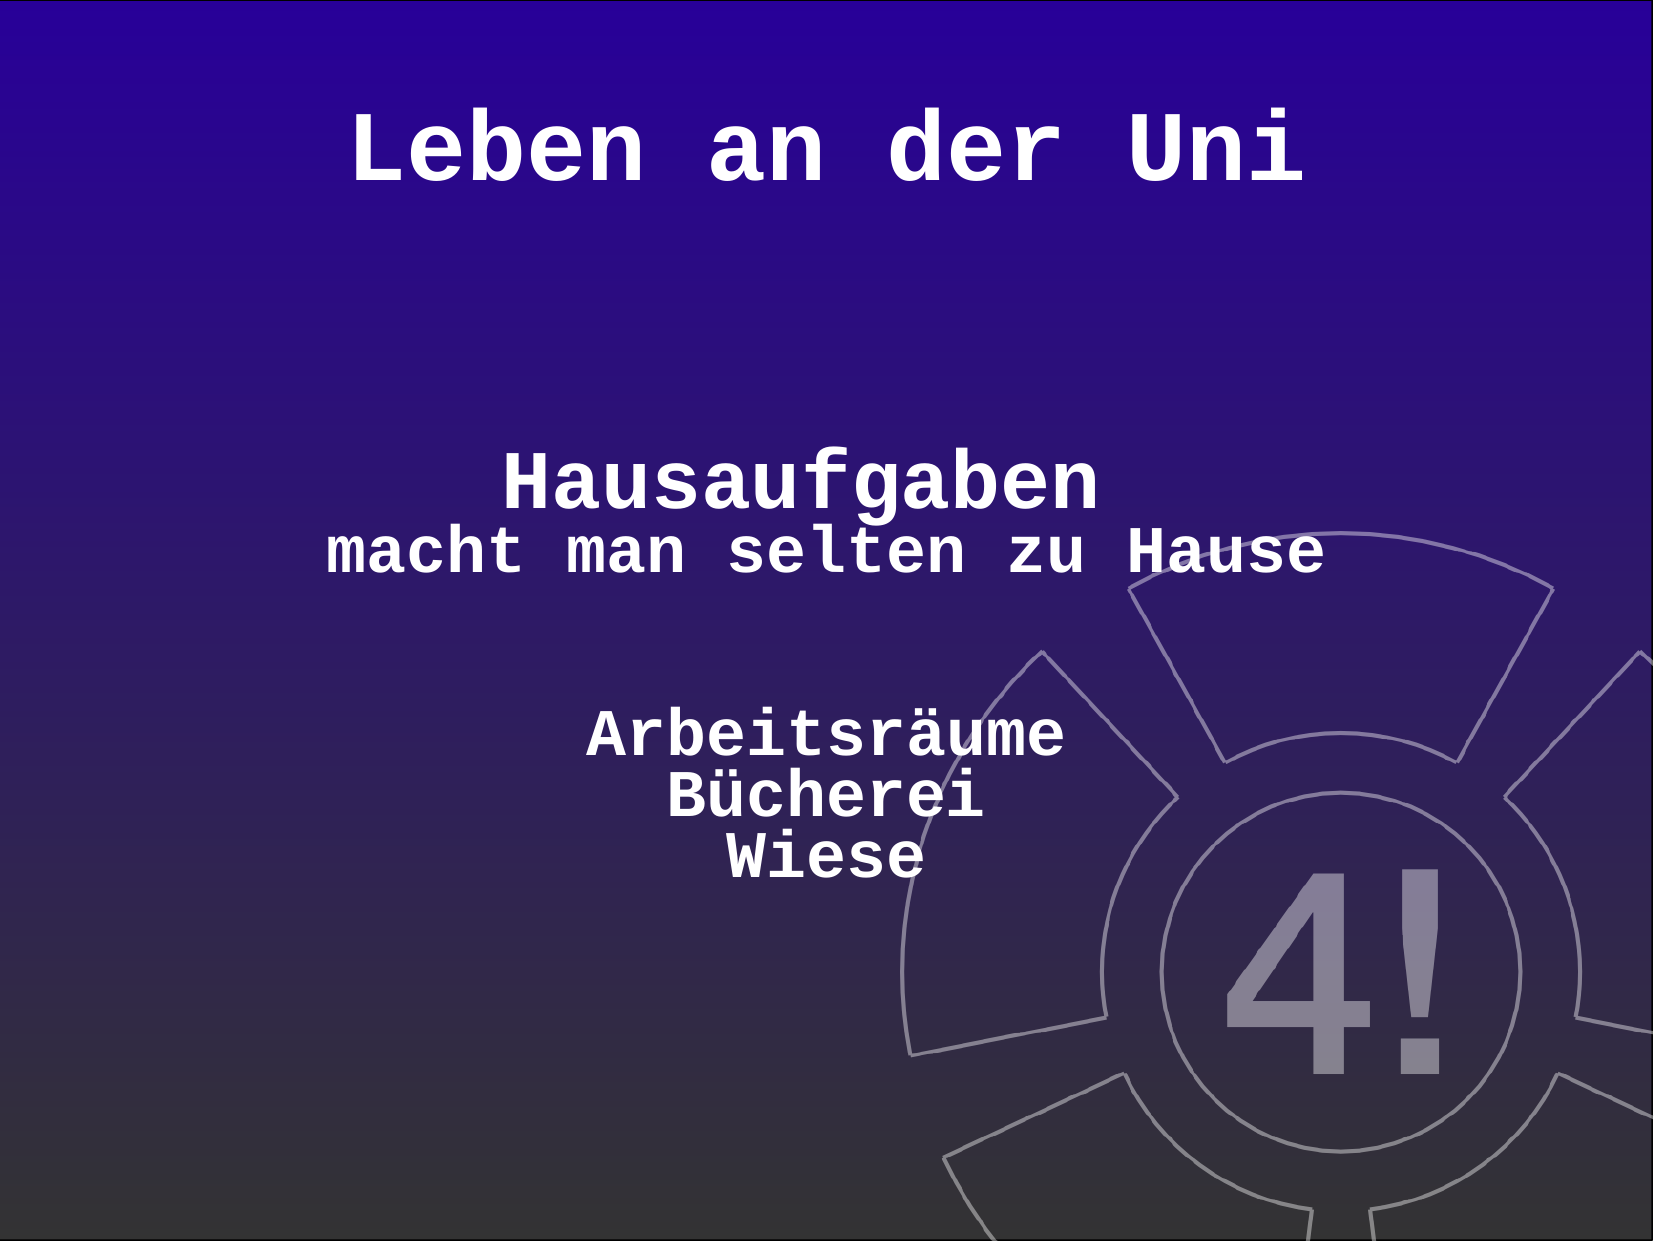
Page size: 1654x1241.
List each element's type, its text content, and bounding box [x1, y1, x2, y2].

picture [900, 531, 1653, 1241]
subtitle Hausaufgaben macht man selten zu Hause Arbeitsräume Bücherei Wiese [82, 290, 1571, 1109]
title Leben an der Uni [82, 49, 1571, 256]
